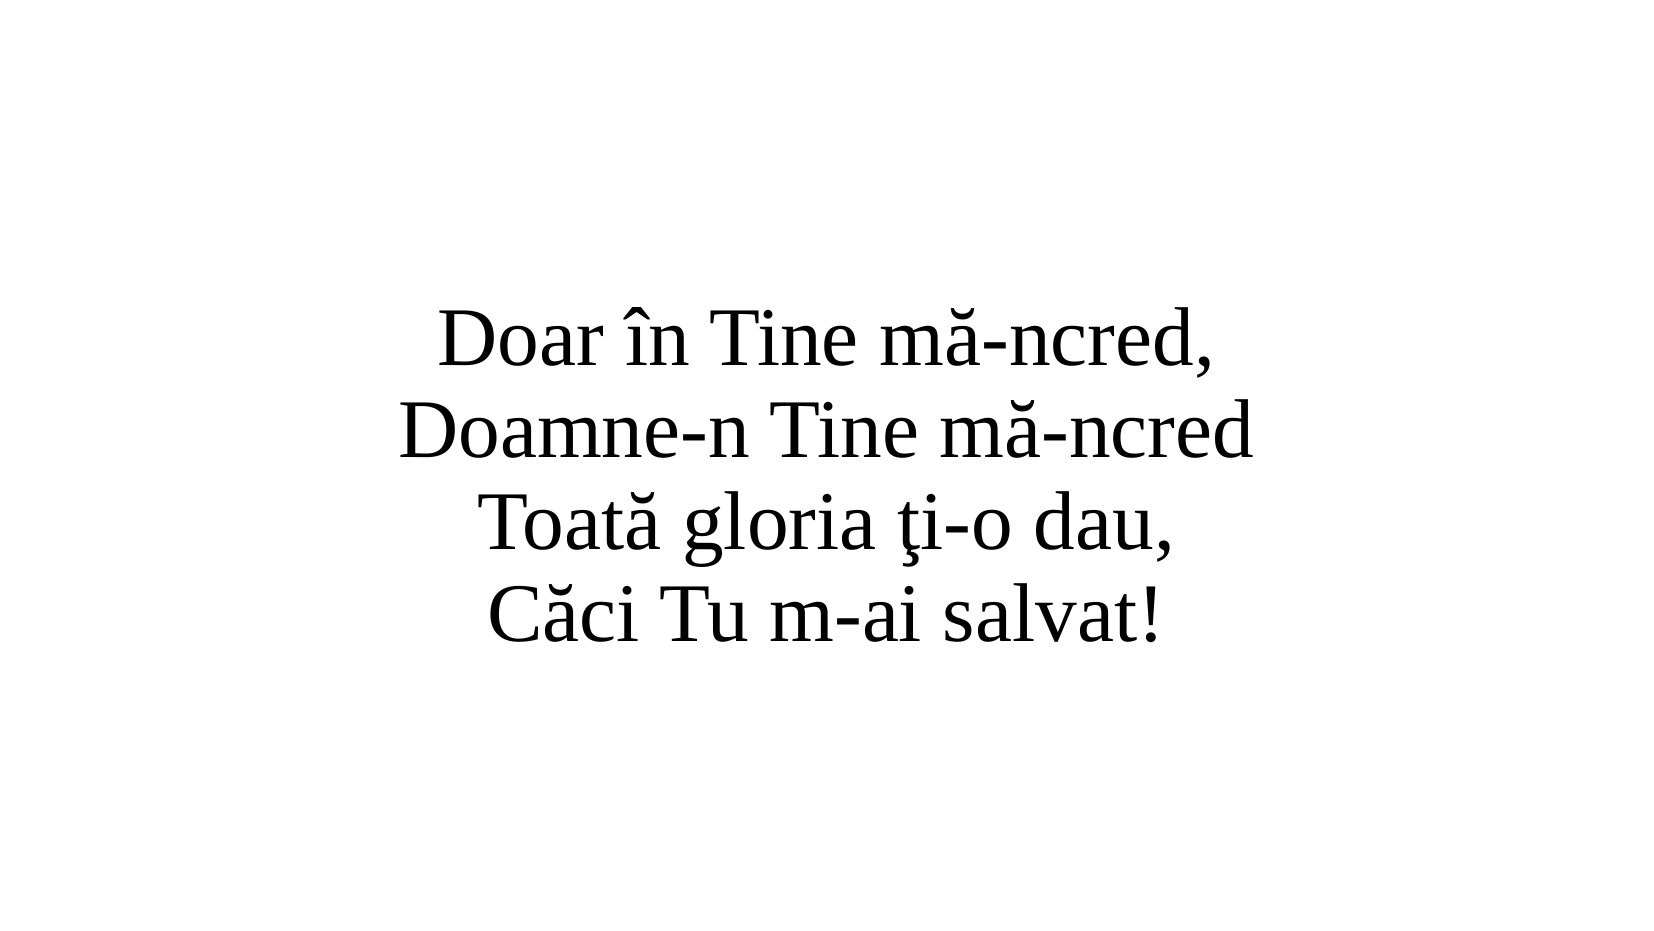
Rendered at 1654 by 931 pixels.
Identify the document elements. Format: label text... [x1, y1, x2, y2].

subtitle Doar în Tine mă-ncred, Doamne-n Tine mă-ncred Toată gloria ţi-o dau, Căci Tu m-ai salvat! [165, 205, 1489, 745]
